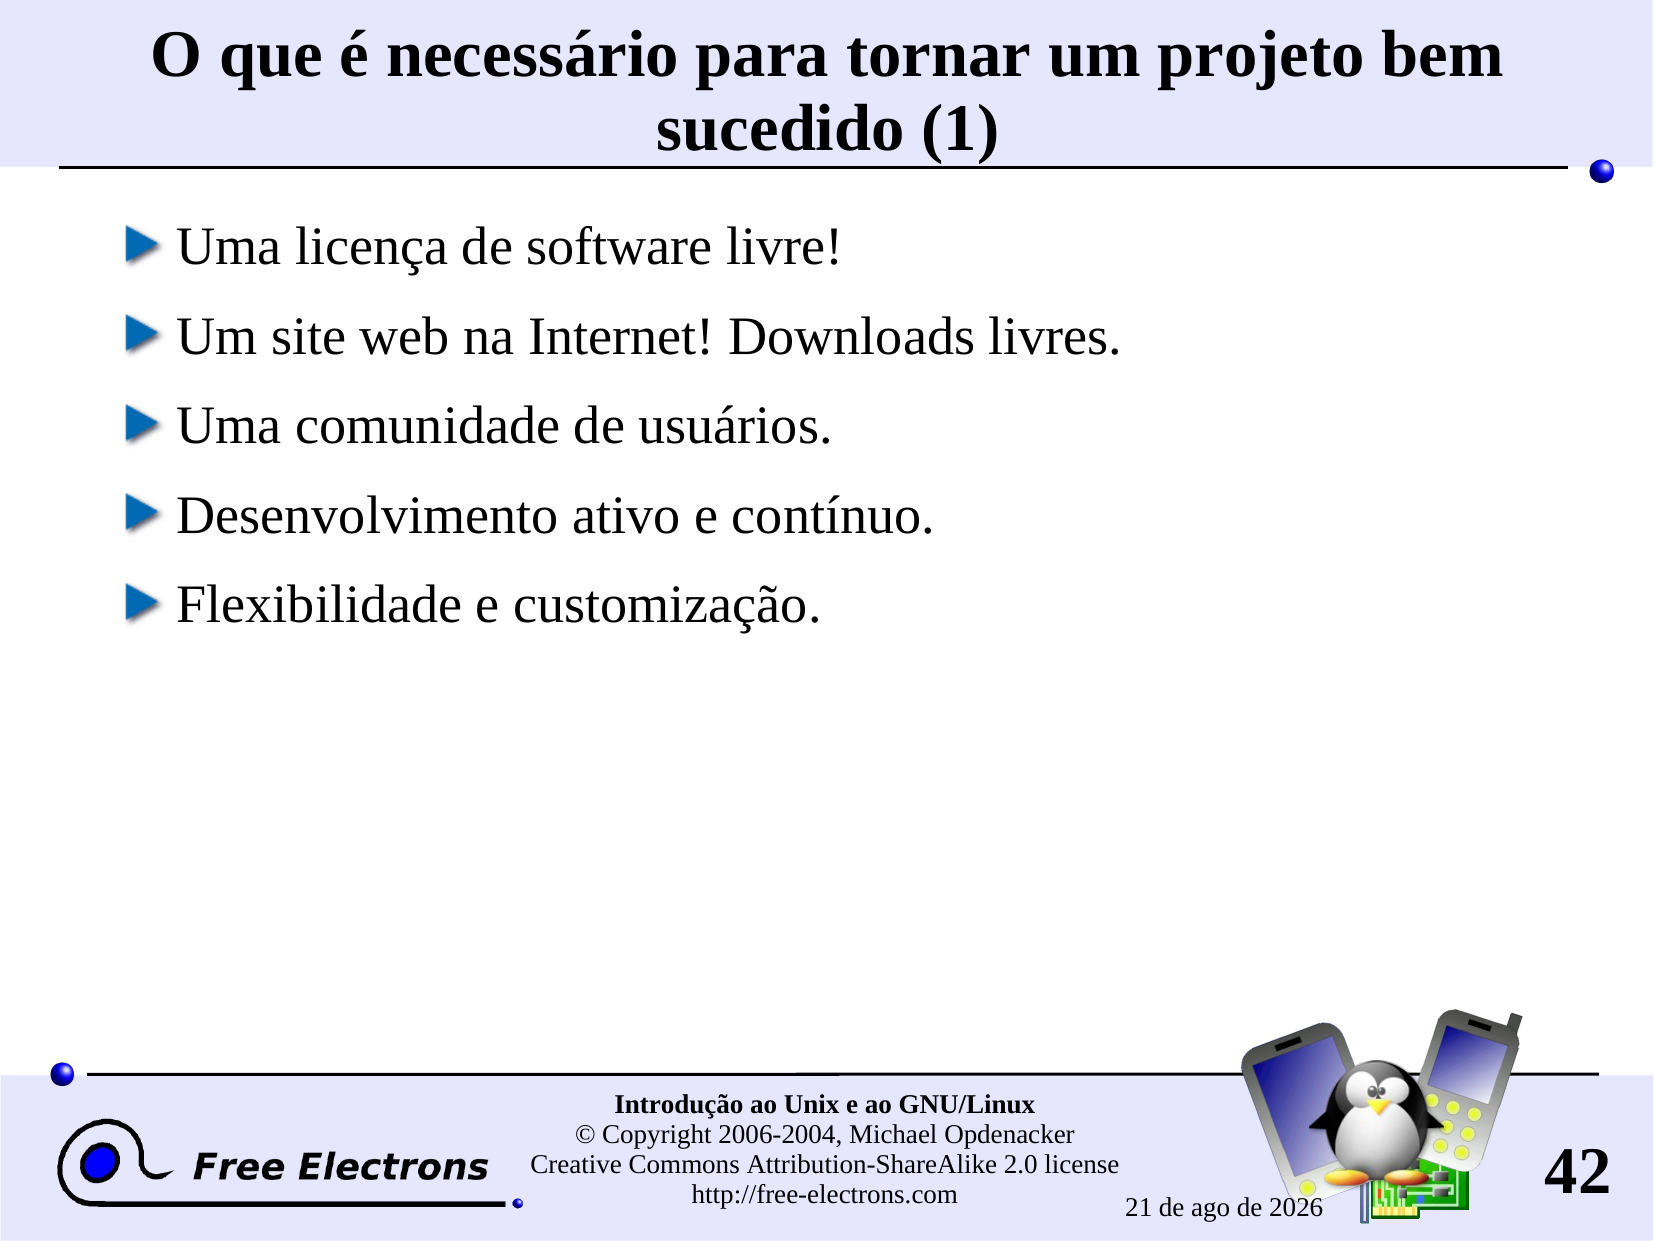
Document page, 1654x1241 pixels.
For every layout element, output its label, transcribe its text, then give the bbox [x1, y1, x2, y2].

picture [1285, 1199, 1292, 1215]
picture [1231, 1008, 1537, 1241]
title O que é necessário para tornar um projeto bem sucedido (1) [83, 3, 1573, 178]
list Uma licença de software livre! Um site web na Internet! Downloads livres. Uma comunidade de usuários. Desenvolvimento ativo e contínuo. Flexibilidade e customização. [105, 216, 1518, 1067]
picture [50, 1108, 527, 1216]
